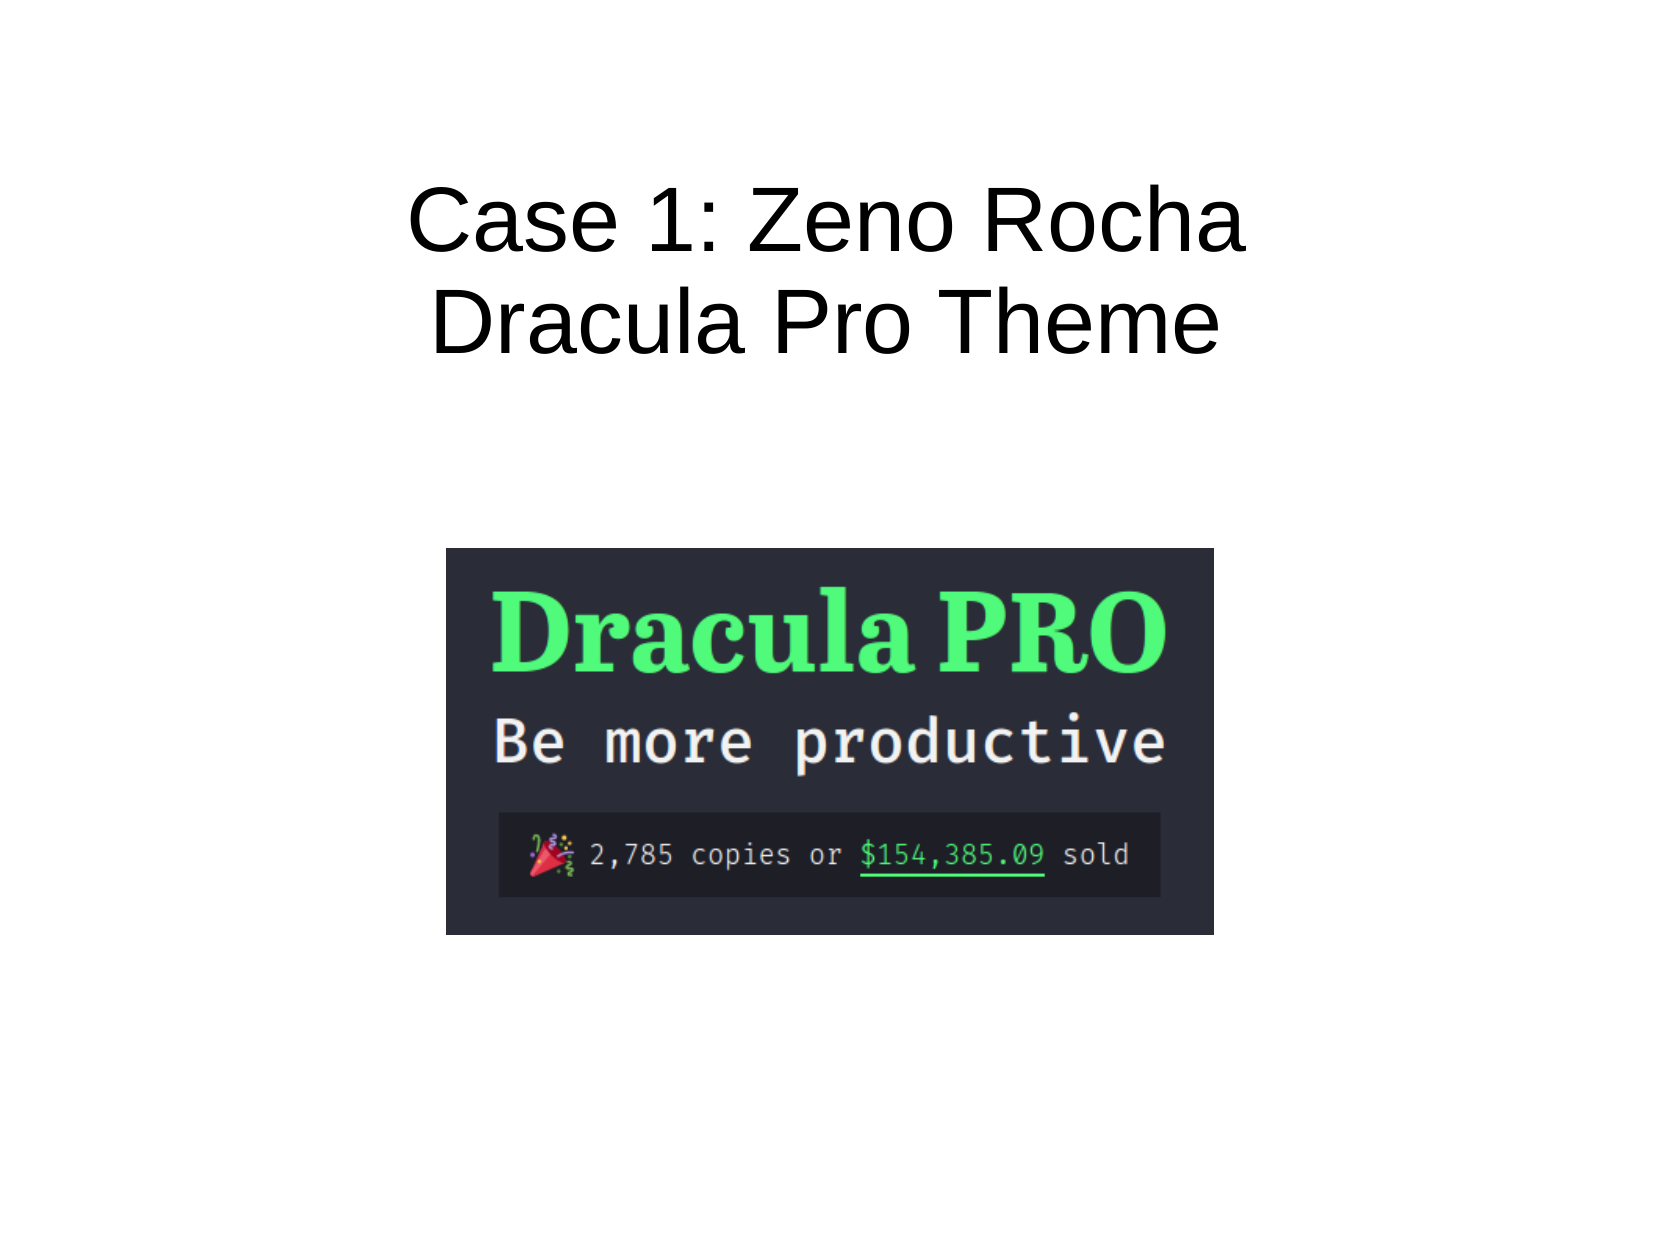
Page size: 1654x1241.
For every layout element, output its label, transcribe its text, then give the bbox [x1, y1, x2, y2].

title Case 1: Zeno Rocha Dracula Pro Theme [82, 167, 1571, 375]
picture [446, 548, 1214, 935]
